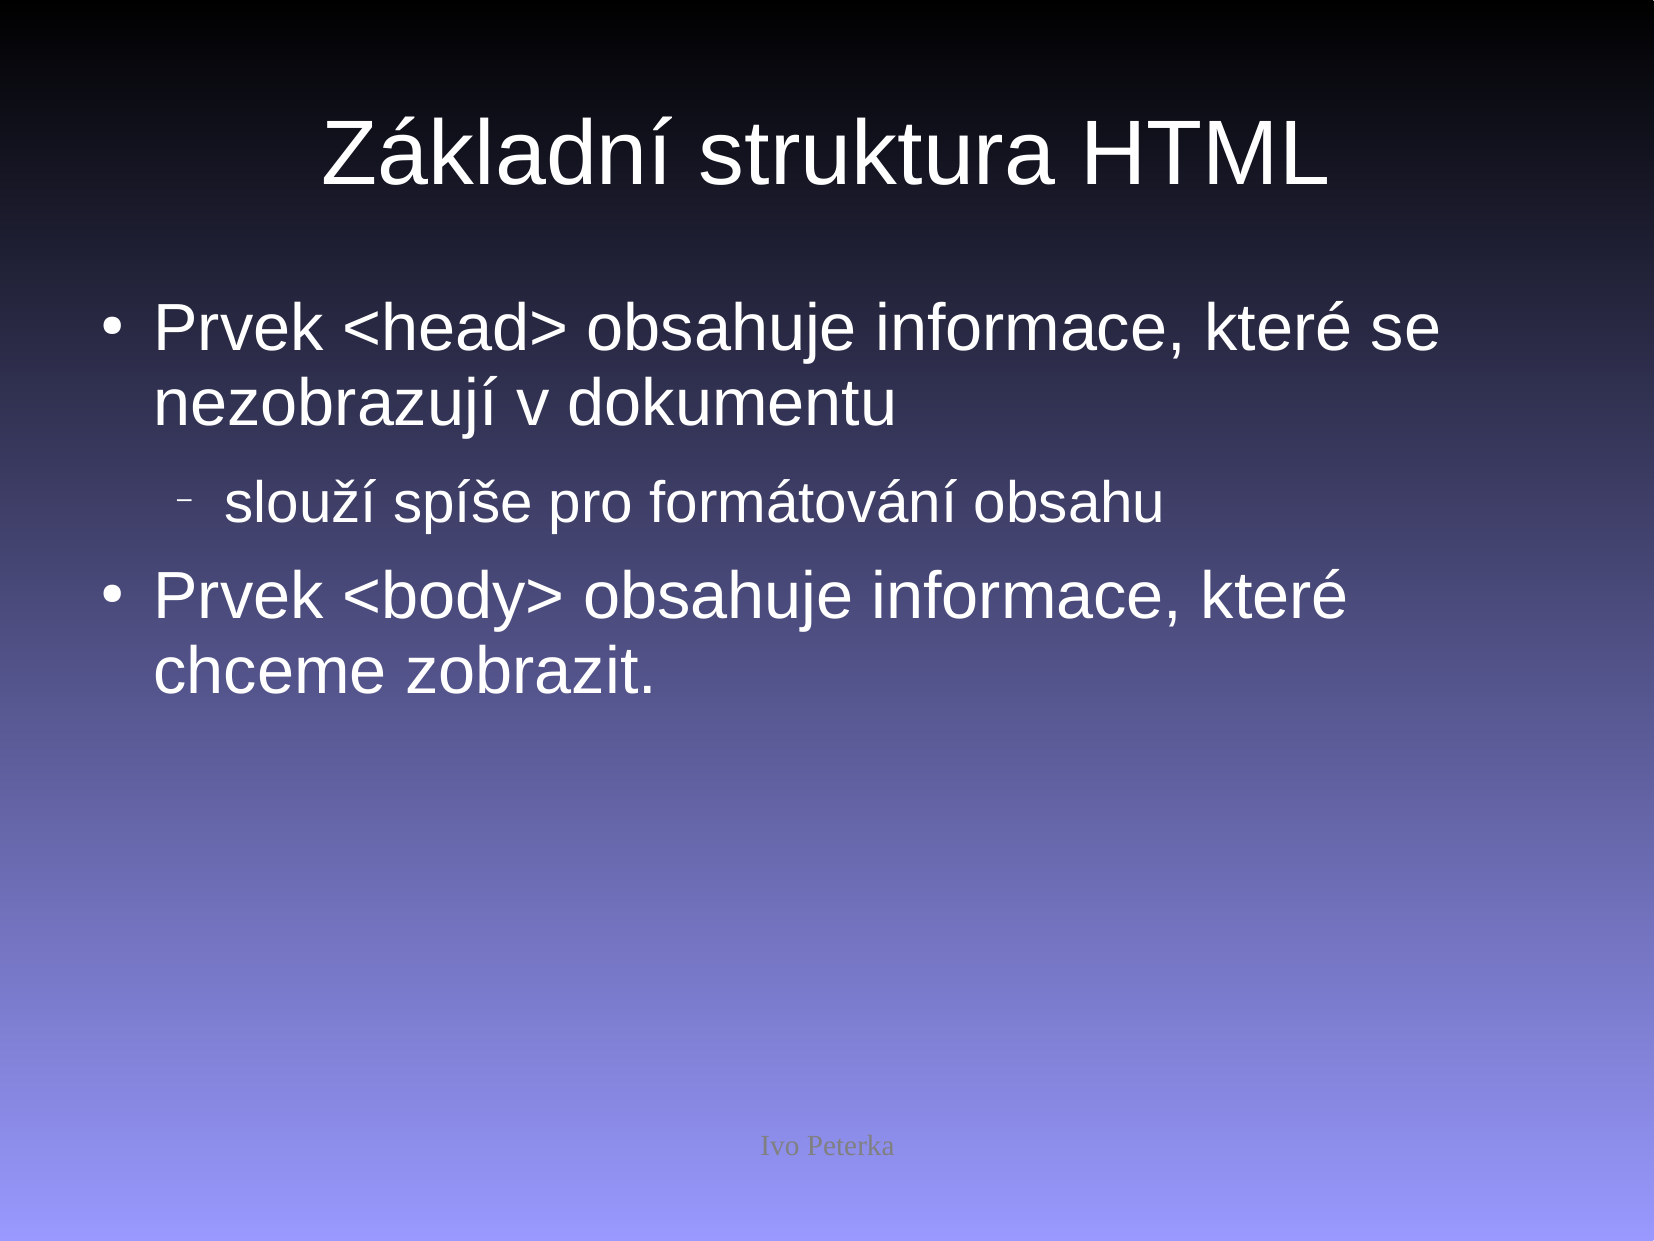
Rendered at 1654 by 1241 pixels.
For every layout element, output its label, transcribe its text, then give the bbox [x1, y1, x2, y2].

title Základní struktura HTML [82, 49, 1571, 257]
list Prvek <head> obsahuje informace, které se nezobrazují v dokumentu slouží spíše pro formátování obsahu Prvek <body> obsahuje informace, které chceme zobrazit. [82, 290, 1571, 1109]
